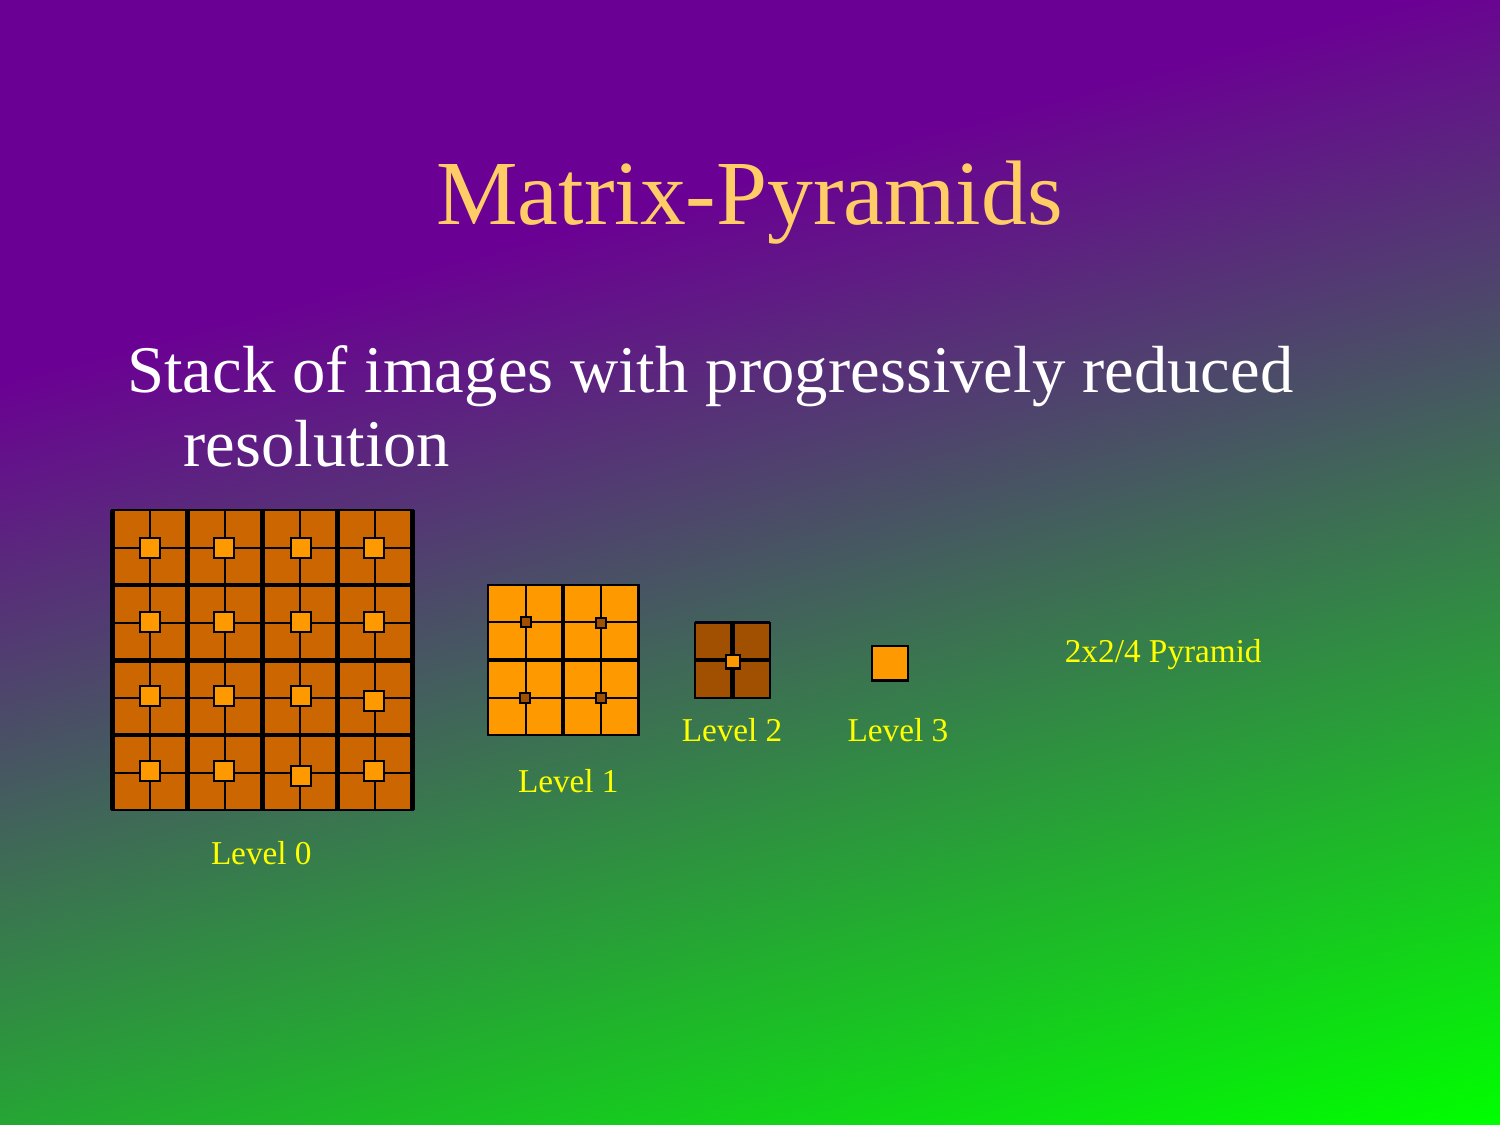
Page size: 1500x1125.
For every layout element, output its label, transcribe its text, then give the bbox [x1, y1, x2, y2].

text_box [115, 587, 185, 658]
text_box [265, 737, 335, 809]
text_box [115, 737, 185, 809]
text_box Level 1 [503, 754, 634, 808]
text_box [489, 662, 561, 734]
text_box [265, 511, 335, 583]
text_box [340, 663, 410, 733]
text_box [190, 511, 260, 583]
text_box [190, 737, 260, 809]
text_box [115, 663, 185, 733]
text_box Level 2 [667, 703, 798, 757]
text_box [190, 663, 260, 733]
text_box [340, 511, 410, 583]
text_box Level 3 [832, 703, 964, 757]
text_box [340, 587, 410, 658]
text_box [190, 587, 260, 658]
text_box [115, 511, 185, 583]
text_box [265, 587, 335, 658]
text_box Level 0 [196, 826, 327, 880]
text_box [340, 737, 410, 809]
text_box [489, 586, 561, 658]
text_box [565, 662, 638, 734]
title Matrix-Pyramids [112, 99, 1388, 288]
text_box [696, 623, 769, 697]
list Stack of images with progressively reduced resolution [112, 324, 1388, 1001]
text_box [565, 586, 638, 658]
text_box [872, 646, 908, 681]
text_box [265, 663, 335, 733]
text_box 2x2/4 Pyramid [1050, 625, 1277, 678]
